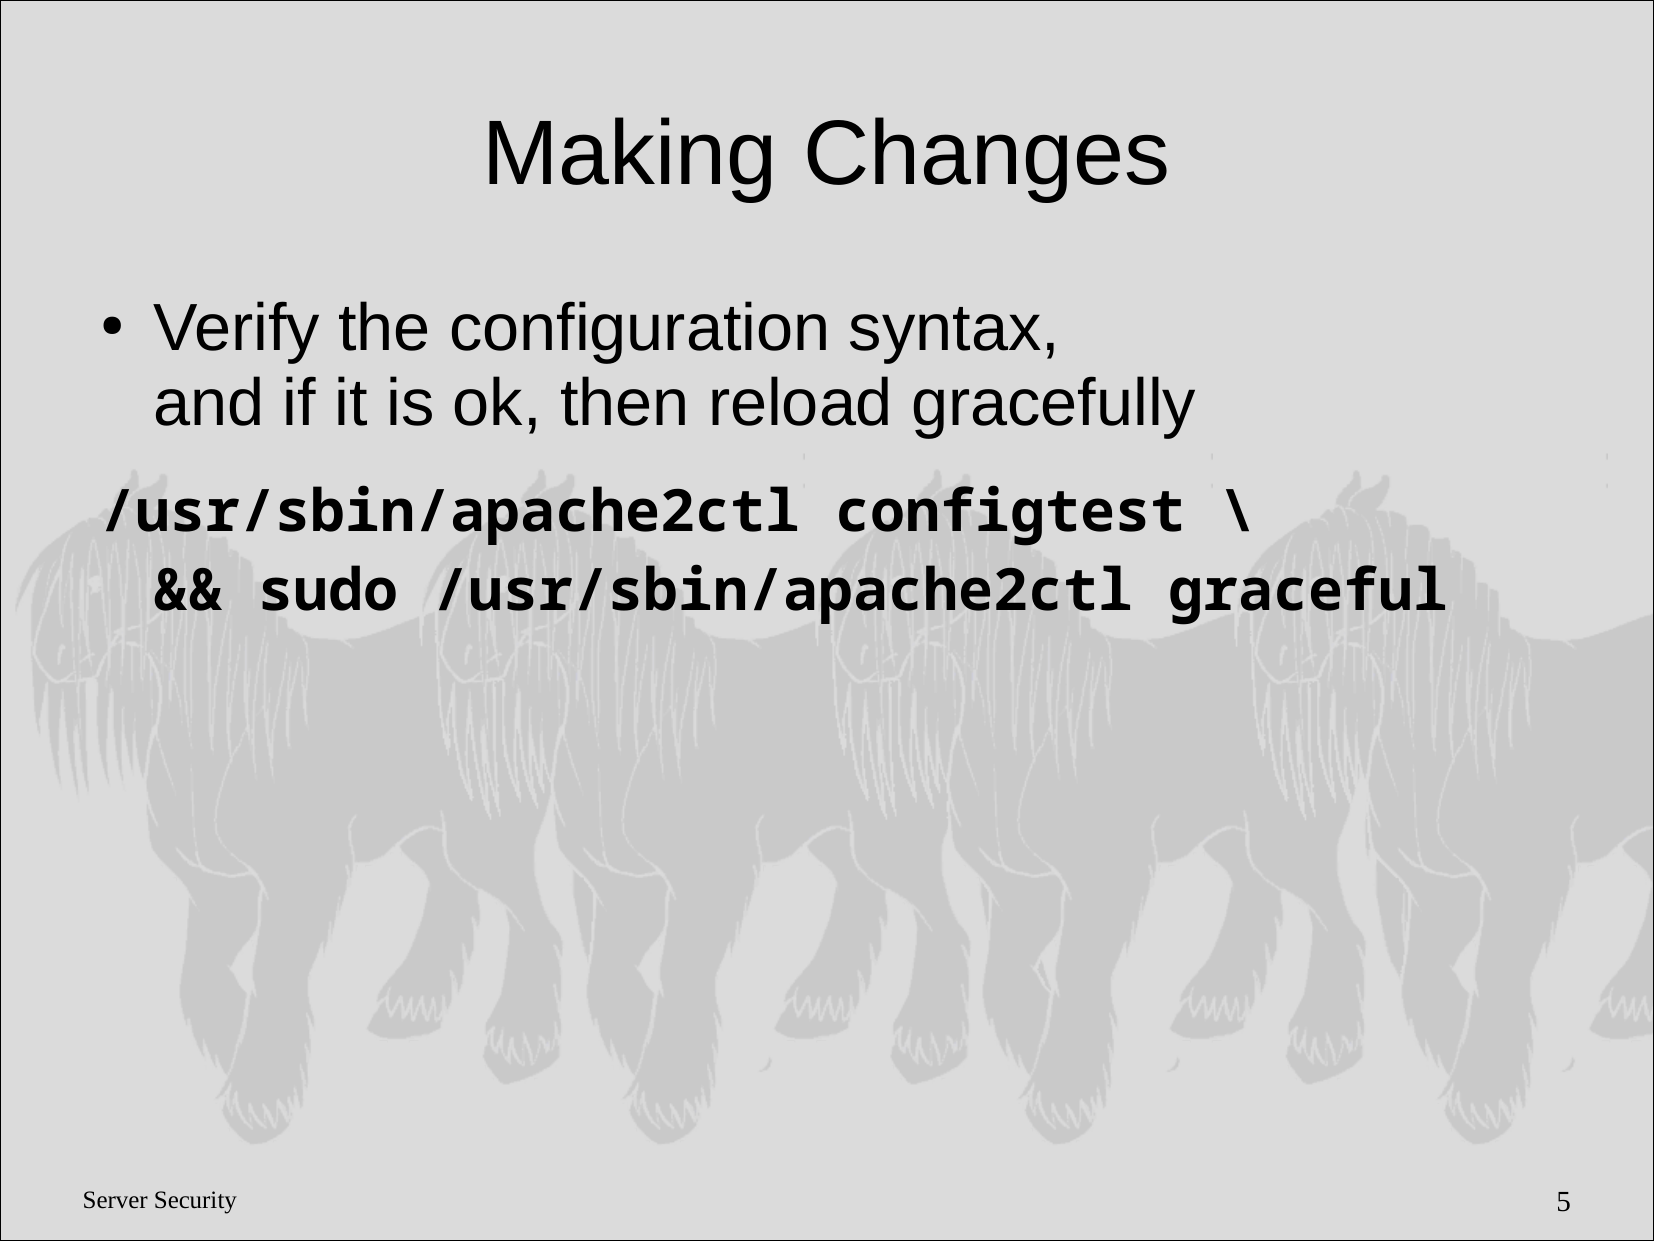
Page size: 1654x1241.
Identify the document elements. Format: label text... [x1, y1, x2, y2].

title Making Changes [82, 56, 1571, 250]
list Verify the configuration syntax, and if it is ok, then reload gracefully /usr/sbin/apache2ctl configtest \ && sudo /usr/sbin/apache2ctl graceful [82, 290, 1571, 1094]
